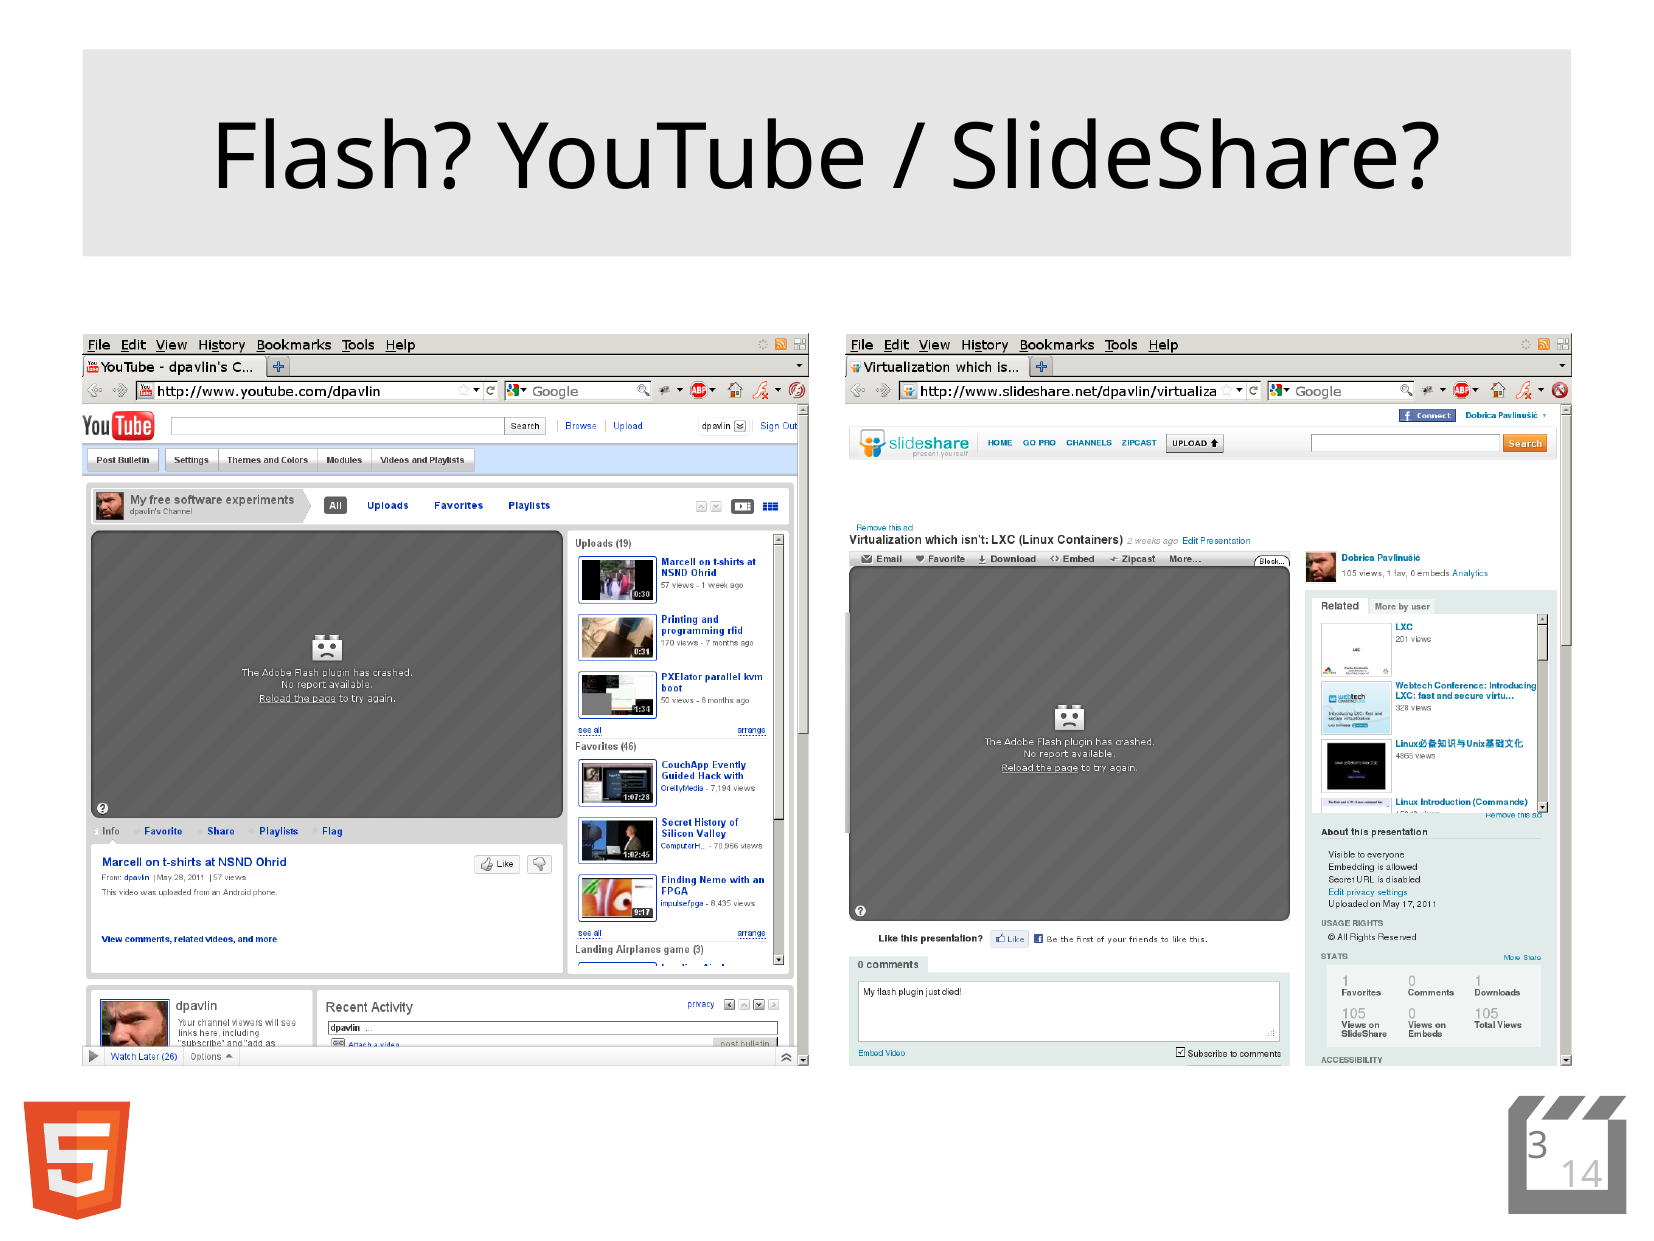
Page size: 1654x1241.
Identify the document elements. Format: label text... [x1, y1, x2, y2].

picture [845, 333, 1572, 1066]
picture [82, 333, 809, 1066]
title Flash? YouTube / SlideShare? [82, 49, 1571, 257]
